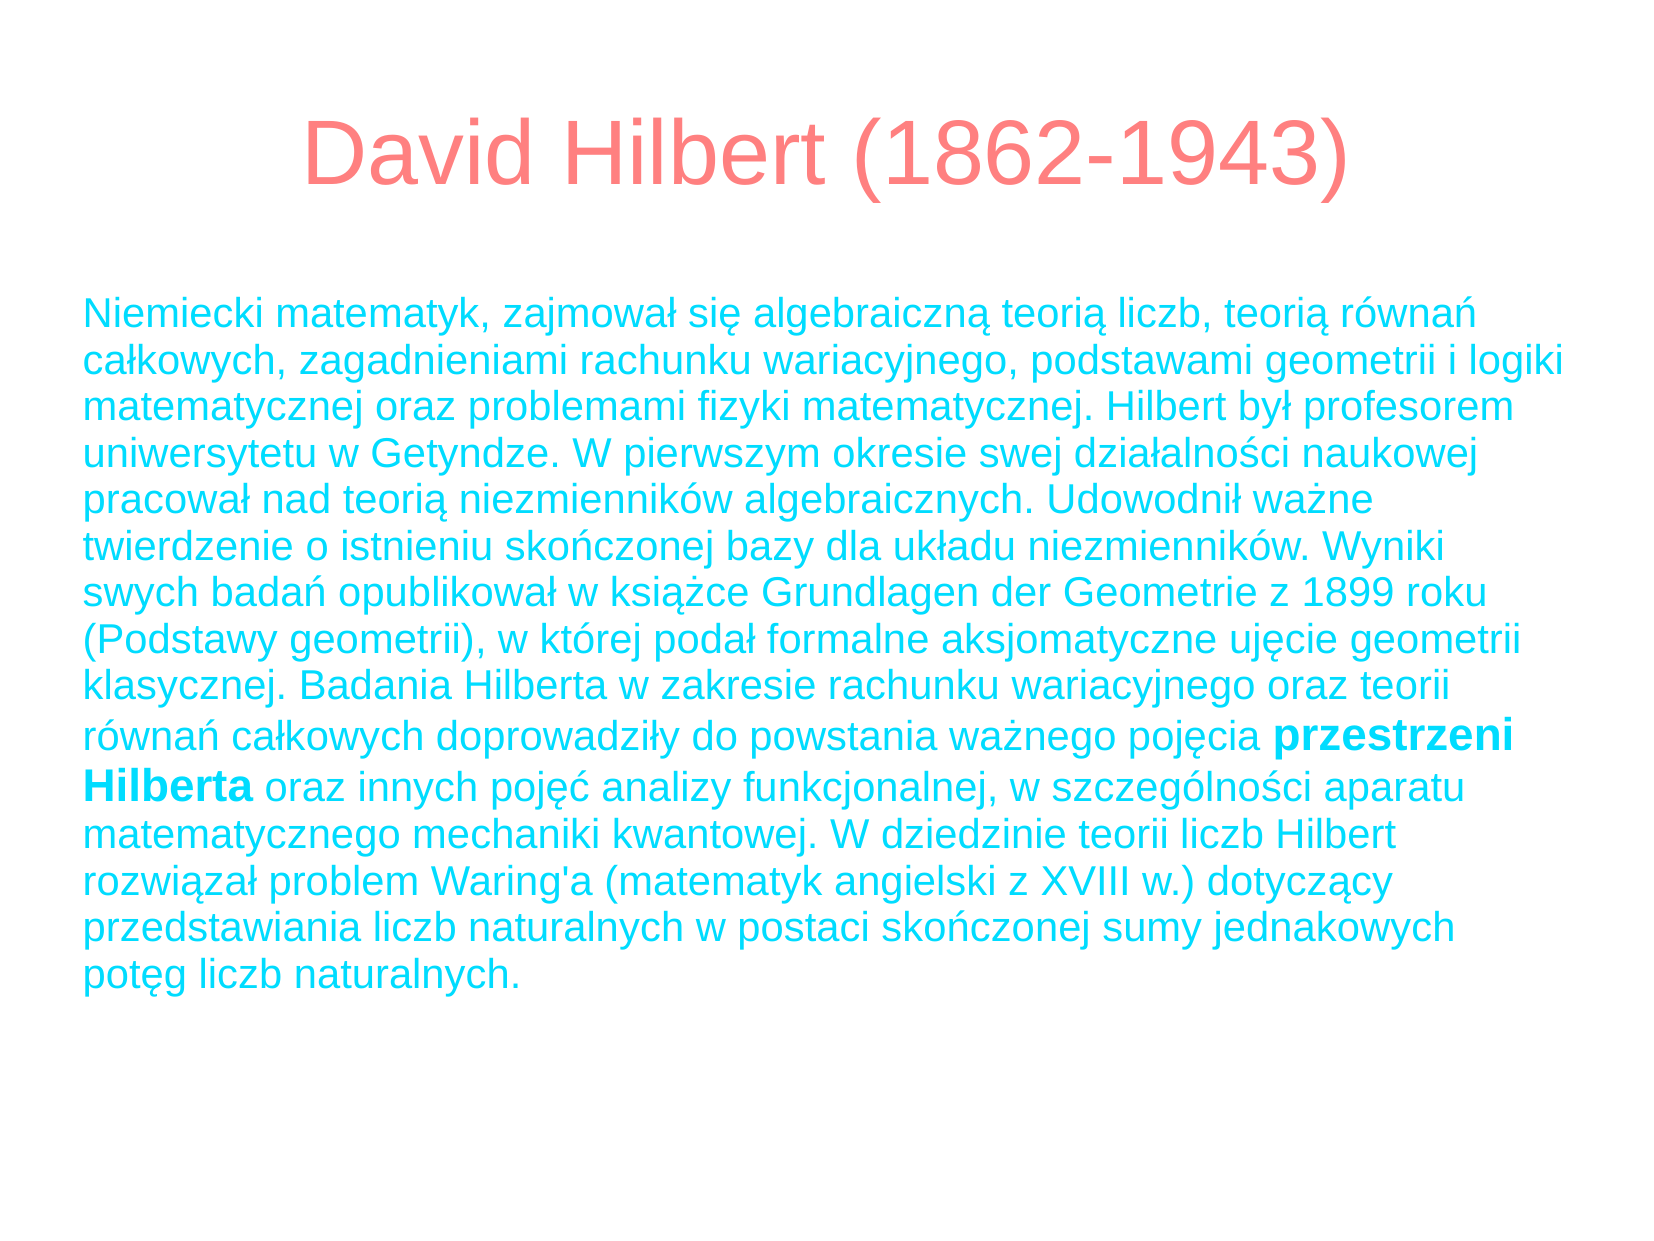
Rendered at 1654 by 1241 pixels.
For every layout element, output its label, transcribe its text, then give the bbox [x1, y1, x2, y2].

title David Hilbert (1862-1943) [82, 49, 1571, 257]
list Niemiecki matematyk, zajmował się algebraiczną teorią liczb, teorią równań całkowych, zagadnieniami rachunku wariacyjnego, podstawami geometrii i logiki matematycznej oraz problemami fizyki matematycznej. Hilbert był profesorem uniwersytetu w Getyndze. W pierwszym okresie swej działalności naukowej pracował nad teorią niezmienników algebraicznych. Udowodnił ważne twierdzenie o istnieniu skończonej bazy dla układu niezmienników. Wyniki swych badań opublikował w książce Grundlagen der Geometrie z 1899 roku (Podstawy geometrii), w której podał formalne aksjomatyczne ujęcie geometrii klasycznej. Badania Hilberta w zakresie rachunku wariacyjnego oraz teorii równań całkowych doprowadziły do powstania ważnego pojęcia przestrzeni Hilberta oraz innych pojęć analizy funkcjonalnej, w szczególności aparatu matematycznego mechaniki kwantowej. W dziedzinie teorii liczb Hilbert rozwiązał problem Waring'a (matematyk angielski z XVIII w.) dotyczący przedstawiania liczb naturalnych w postaci skończonej sumy jednakowych potęg liczb naturalnych. [82, 290, 1571, 1109]
